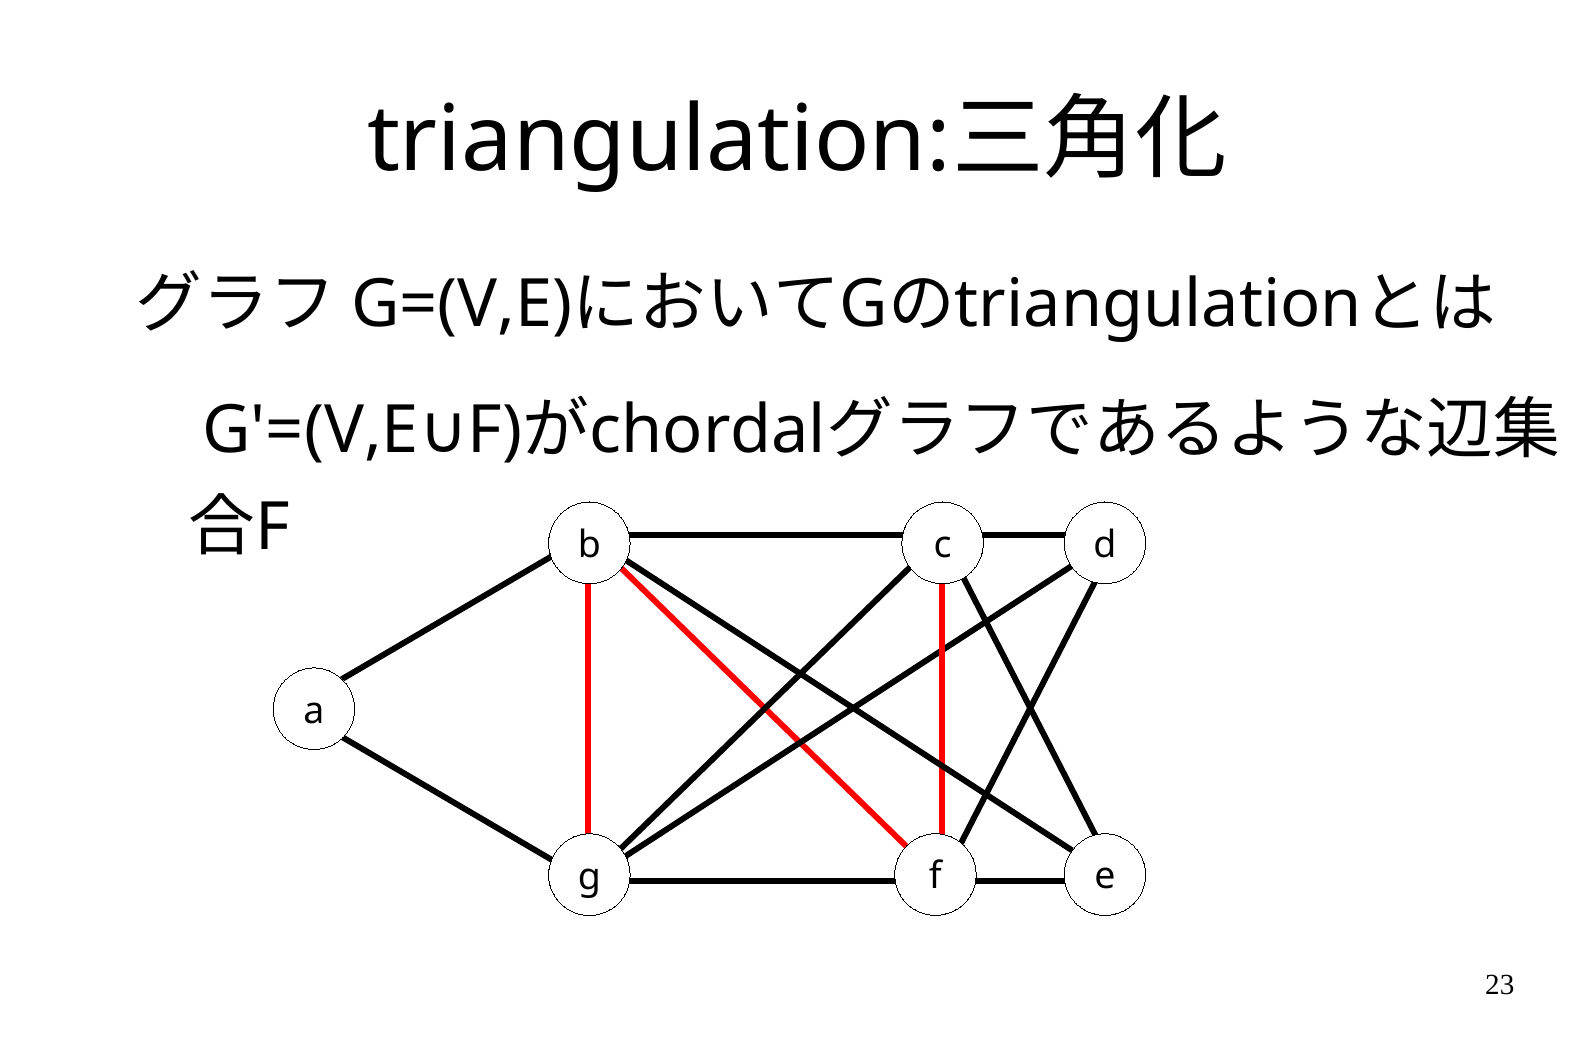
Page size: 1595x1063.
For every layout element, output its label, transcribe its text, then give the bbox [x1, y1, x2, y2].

text_box b [548, 501, 631, 584]
text_box d [1064, 501, 1146, 584]
text_box e [1064, 833, 1146, 916]
text_box f [894, 833, 977, 916]
text_box a [273, 667, 355, 750]
title triangulation:三角化 [79, 42, 1515, 220]
text_box c [901, 501, 984, 584]
list グラフ G=(V,E)においてGのtriangulationとは G'=(V,E∪F)がchordalグラフであるような辺集合F F={(b,f),(b,g),(c,f)} [118, 248, 1595, 1034]
text_box g [548, 833, 631, 916]
